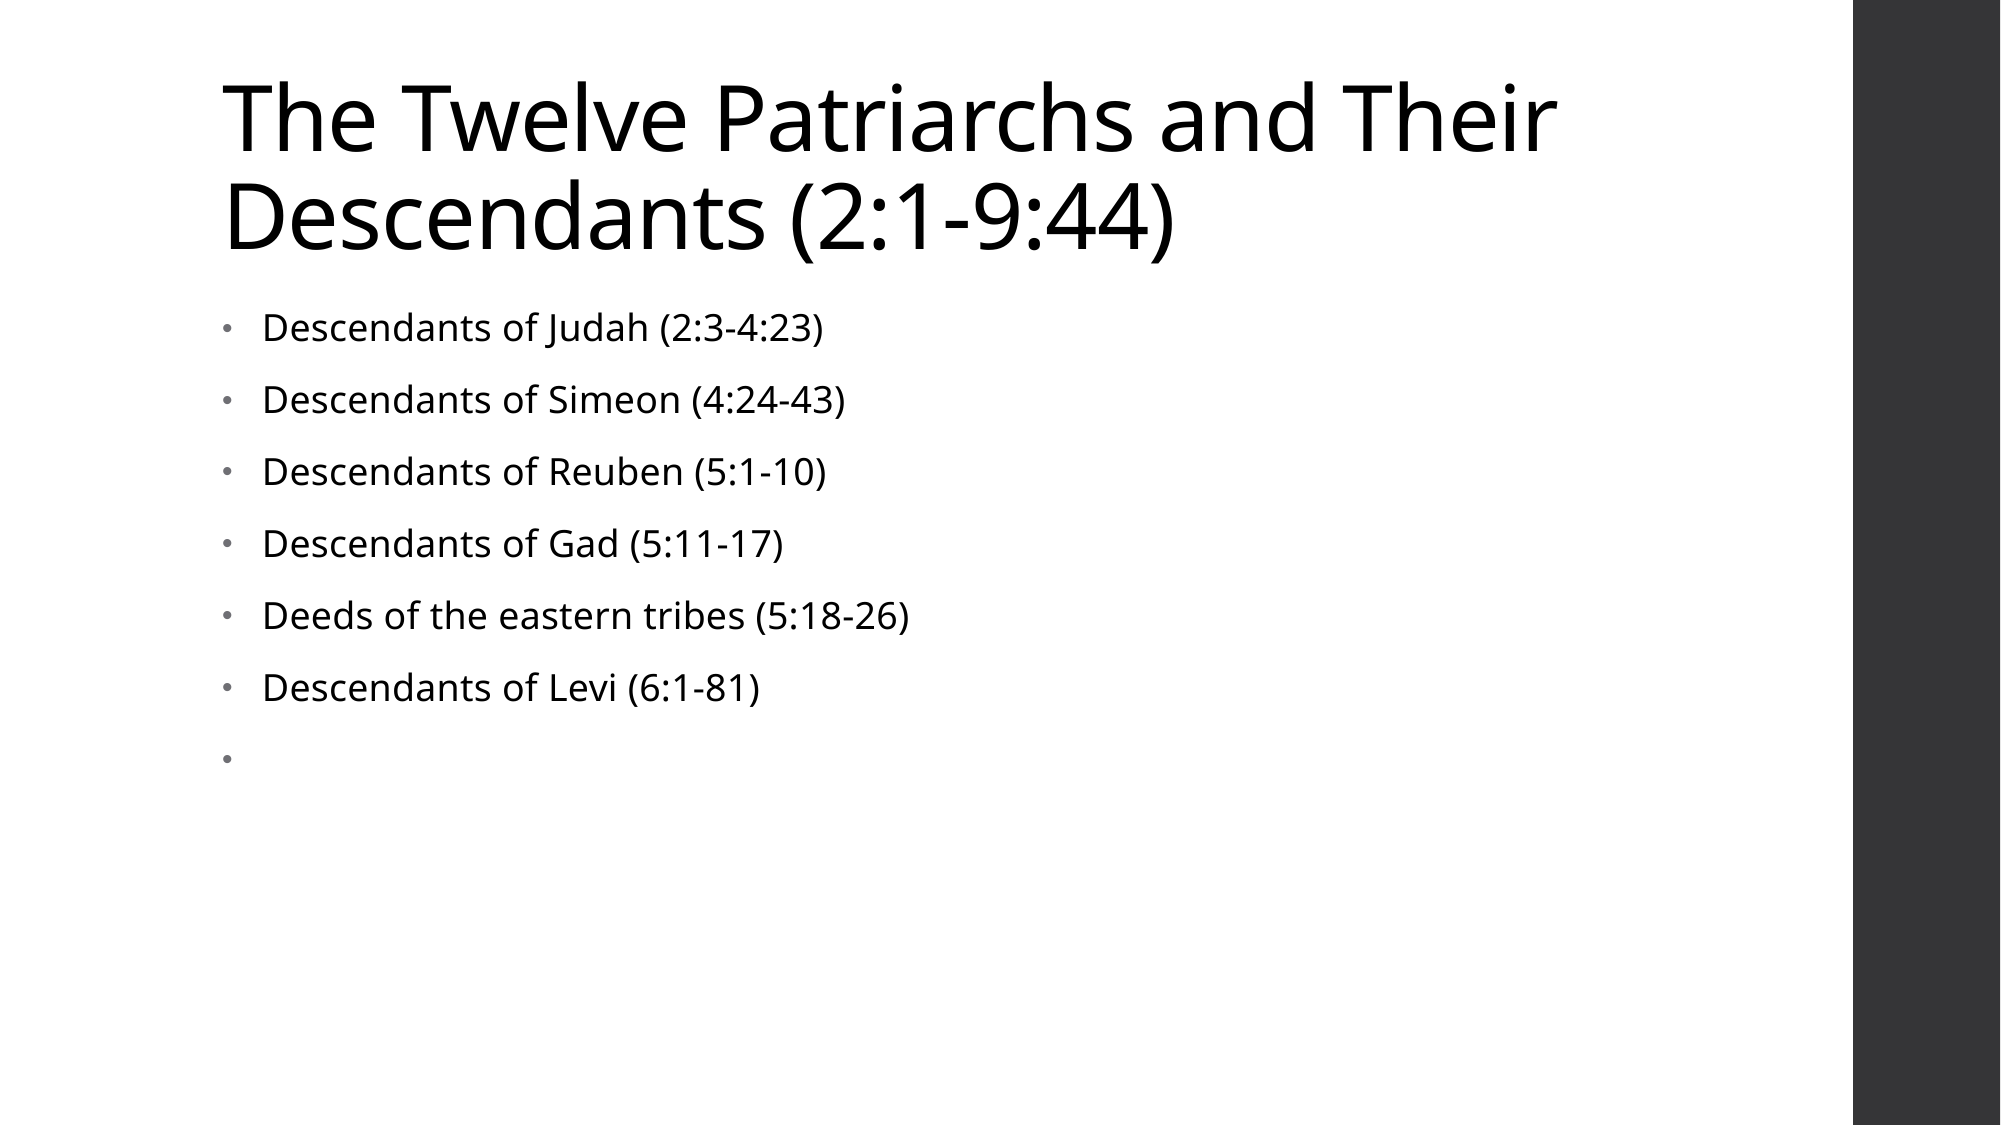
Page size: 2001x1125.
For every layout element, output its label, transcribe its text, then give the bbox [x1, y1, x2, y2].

list Descendants of Judah (2:3-4:23) Descendants of Simeon (4:24-43) Descendants of Reuben (5:1-10) Descendants of Gad (5:11-17) Deeds of the eastern tribes (5:18-26) Descendants of Levi (6:1-81) [206, 299, 1617, 1014]
title The Twelve Patriarchs and Their Descendants (2:1-9:44) [206, 60, 1797, 278]
